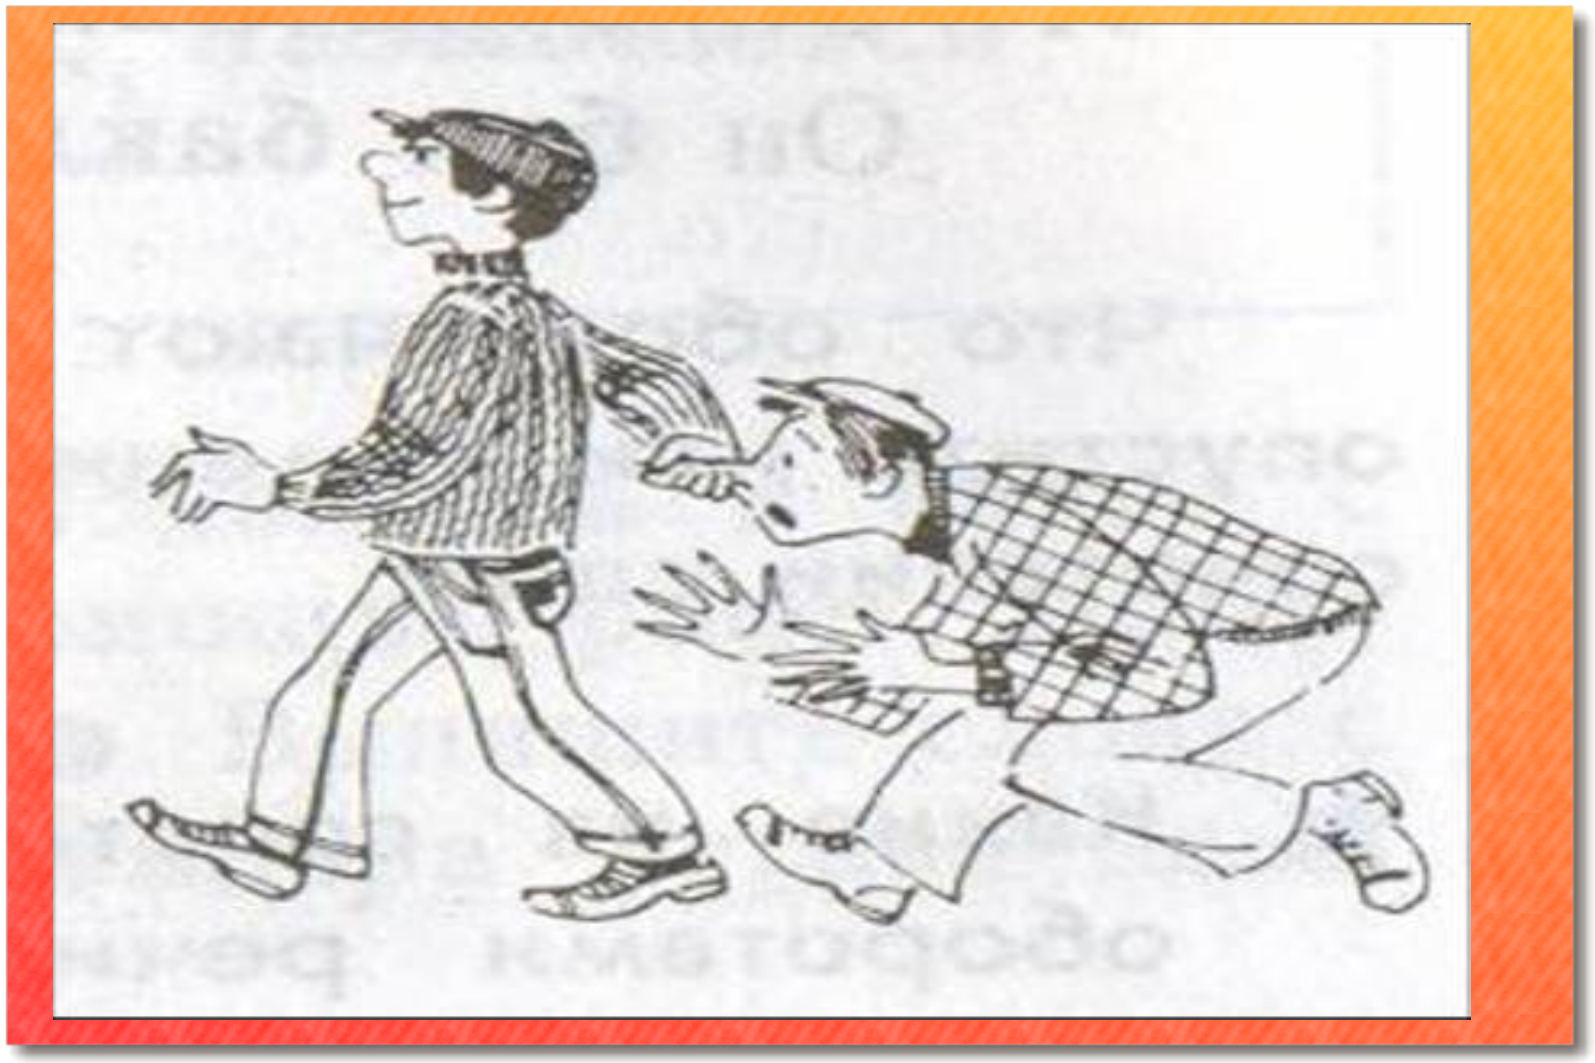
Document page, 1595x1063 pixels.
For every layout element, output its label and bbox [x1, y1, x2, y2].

picture [53, 23, 1471, 1020]
